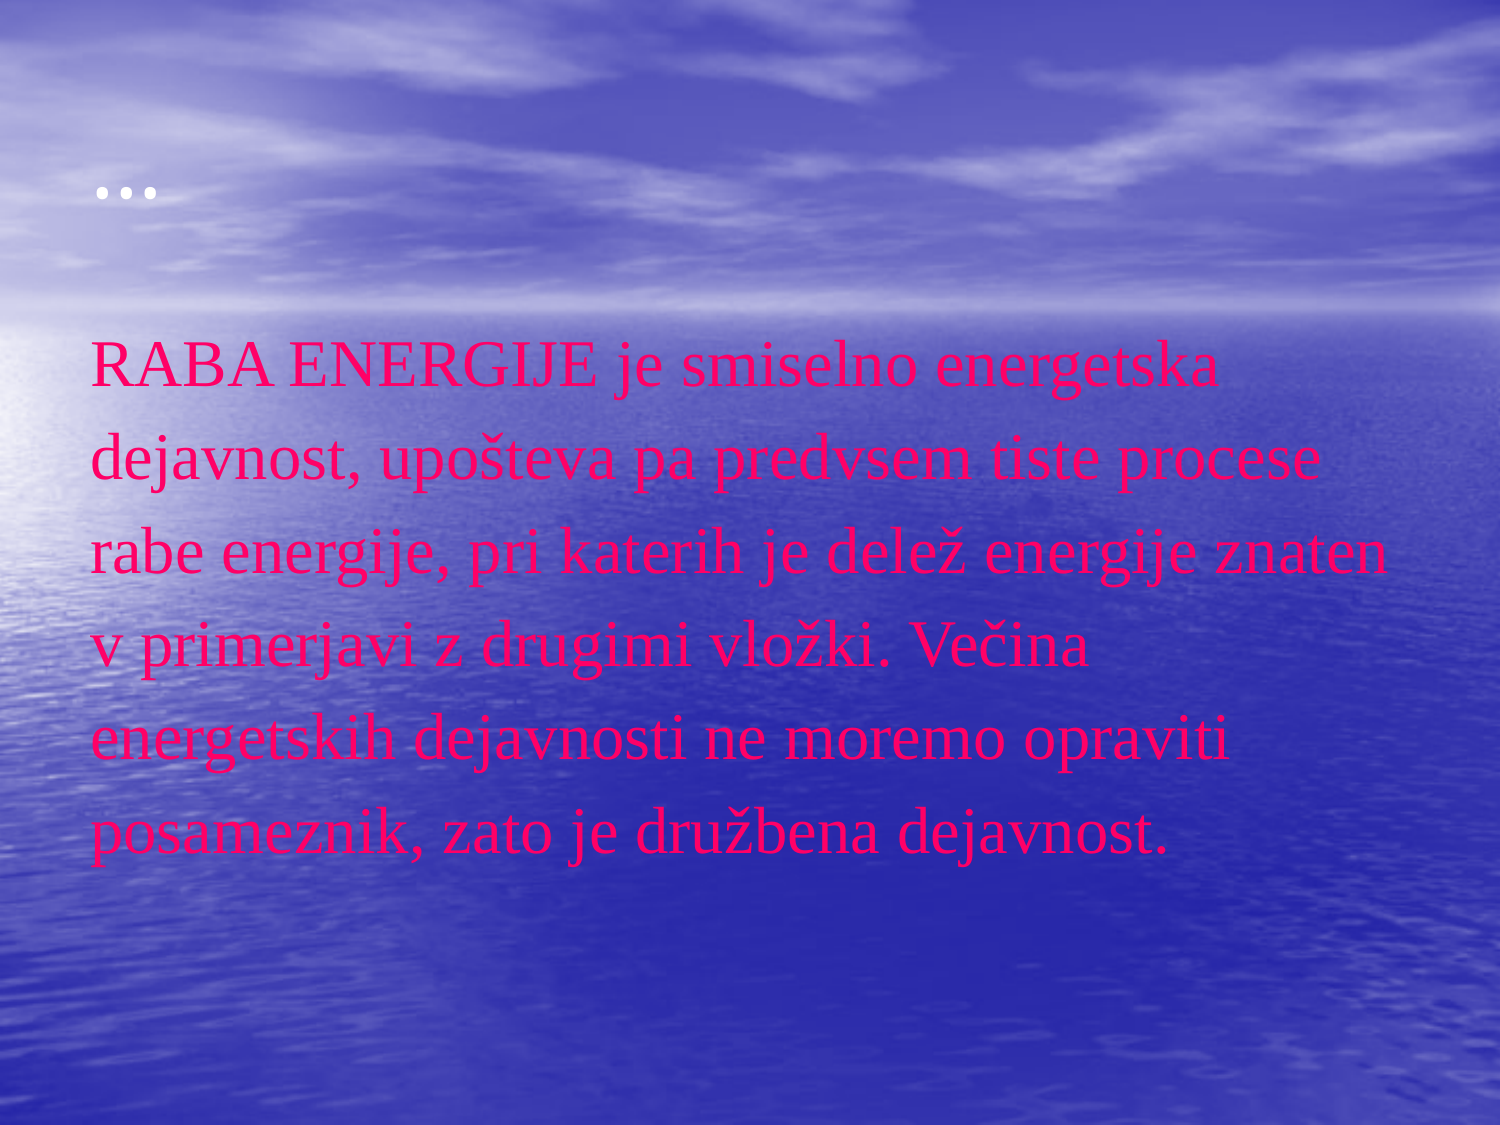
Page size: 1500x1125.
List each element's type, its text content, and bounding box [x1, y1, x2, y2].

list RABA ENERGIJE je smiselno energetska dejavnost, upošteva pa predvsem tiste procese rabe energije, pri katerih je delež energije znaten v primerjavi z drugimi vložki. Večina energetskih dejavnosti ne moremo opraviti posameznik, zato je družbena dejavnost. [75, 312, 1425, 988]
title … [75, 47, 1425, 275]
picture [0, 0, 1500, 1125]
